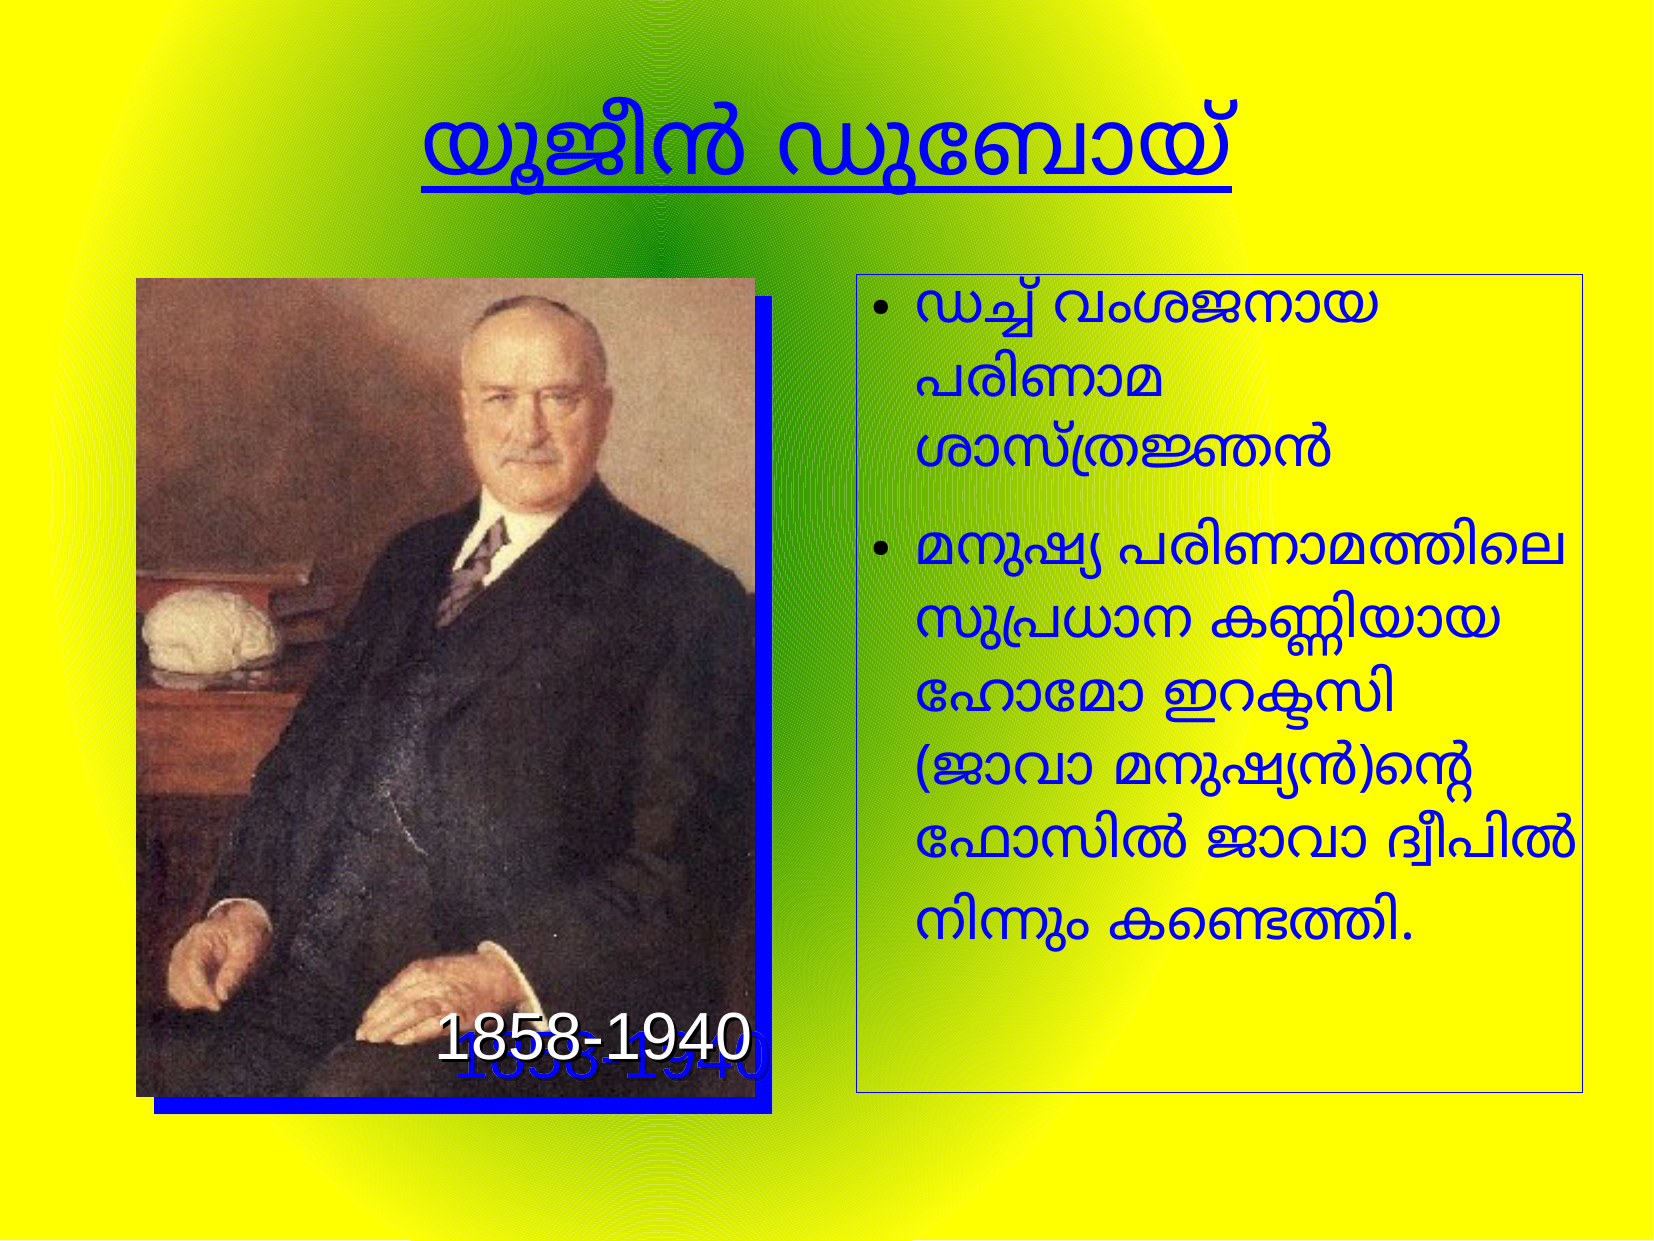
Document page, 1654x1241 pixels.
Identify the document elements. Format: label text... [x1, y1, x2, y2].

picture [136, 278, 755, 1097]
title യൂജീന്‍ ഡുബോയ് [82, 49, 1571, 257]
list ഡച്ച് വംശജനായ പരിണാമ ശാസ്ത്രജ്ഞന്‍ മനുഷ്യ പരിണാമത്തിലെ സുപ്രധാന കണ്ണിയായ ഹോമോ ഇറക്ടസി (ജാവാ മനുഷ്യന്‍)ന്റെ ഫോസില്‍ ജാവാ ദ്വീപില്‍ നിന്നും കണ്ടെത്തി. [856, 274, 1583, 1093]
text_box 1858-1940 [419, 992, 770, 1082]
